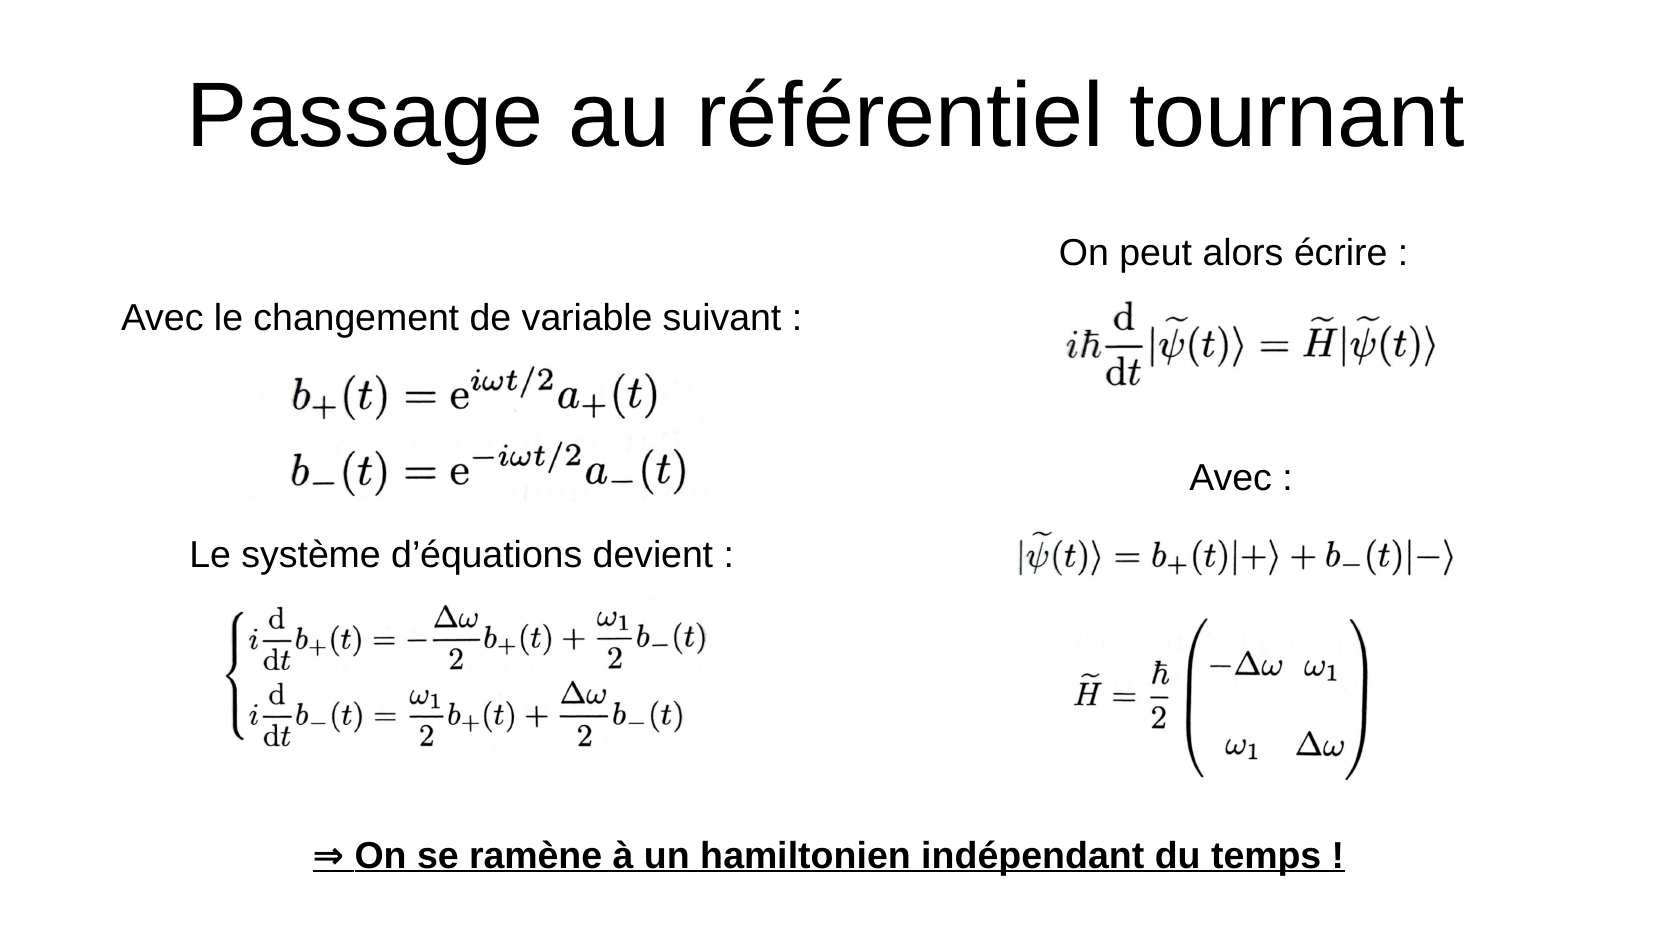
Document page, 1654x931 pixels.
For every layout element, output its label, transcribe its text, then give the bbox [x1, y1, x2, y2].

picture [194, 596, 730, 762]
text_box Avec : [1174, 448, 1317, 506]
picture [1060, 608, 1408, 786]
text_box ⇒ On se ramène à un hamiltonien indépendant du temps ! [297, 826, 1356, 884]
picture [984, 507, 1484, 591]
title Passage au référentiel tournant [82, 37, 1571, 193]
picture [1026, 295, 1442, 390]
picture [202, 360, 721, 502]
text_box Avec le changement de variable suivant : [106, 289, 818, 346]
text_box On peut alors écrire : [1044, 224, 1424, 282]
text_box Le système d’équations devient : [174, 525, 750, 583]
